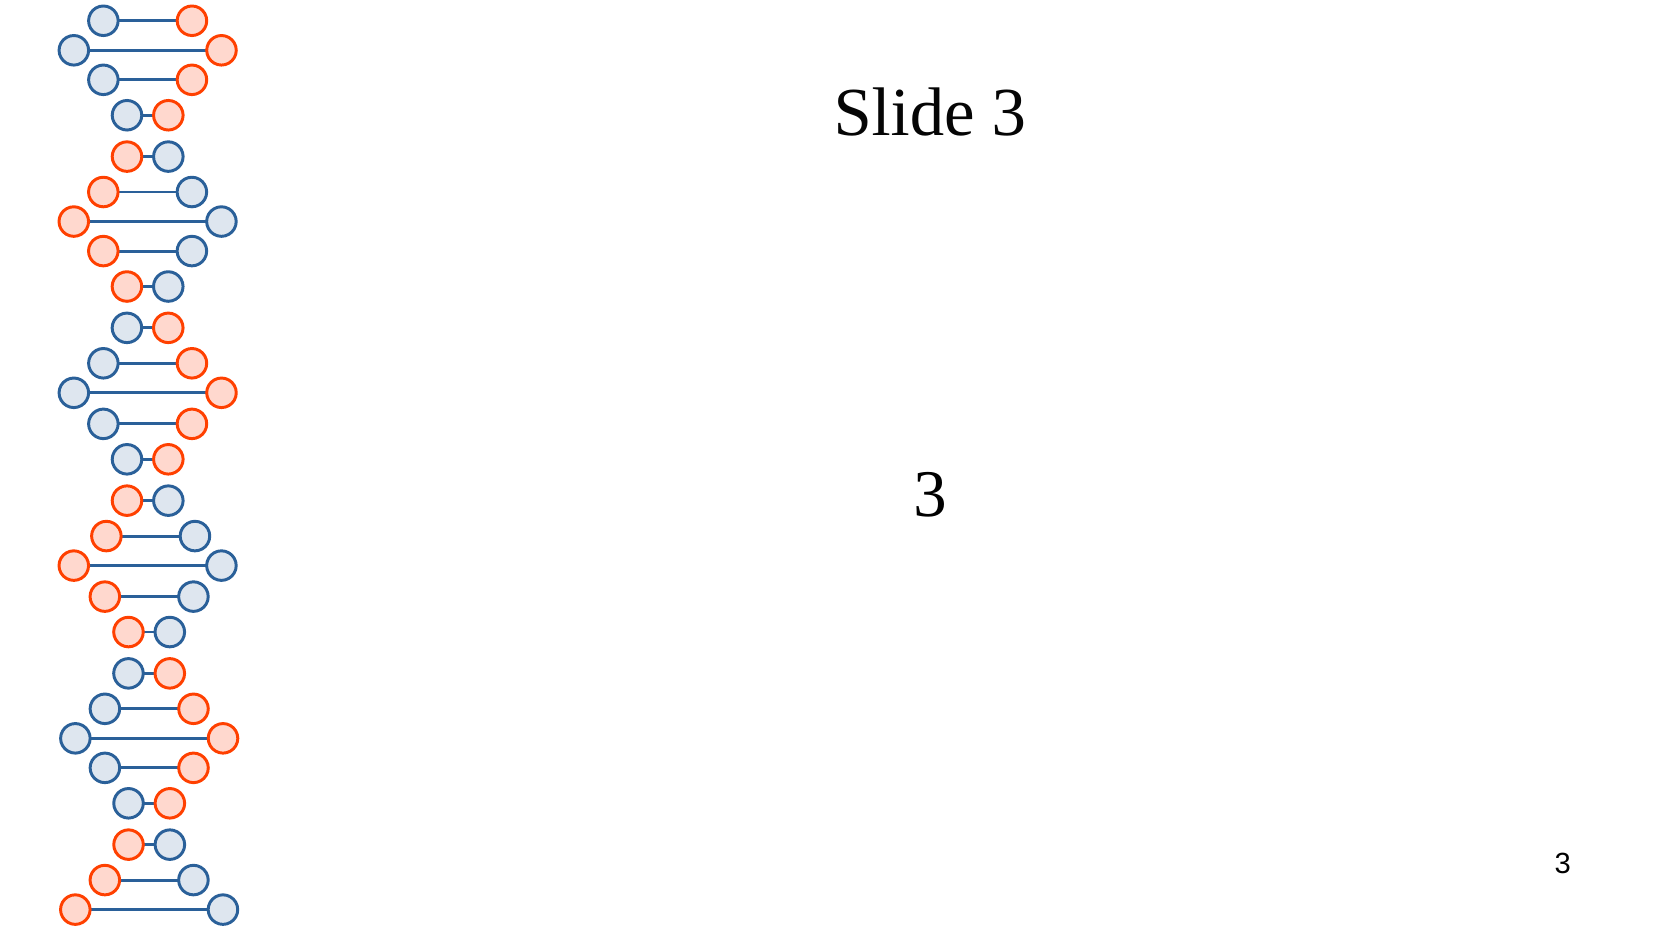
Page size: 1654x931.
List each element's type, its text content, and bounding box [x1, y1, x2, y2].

subtitle 3 [265, 224, 1595, 764]
title Slide 3 [265, 35, 1595, 189]
